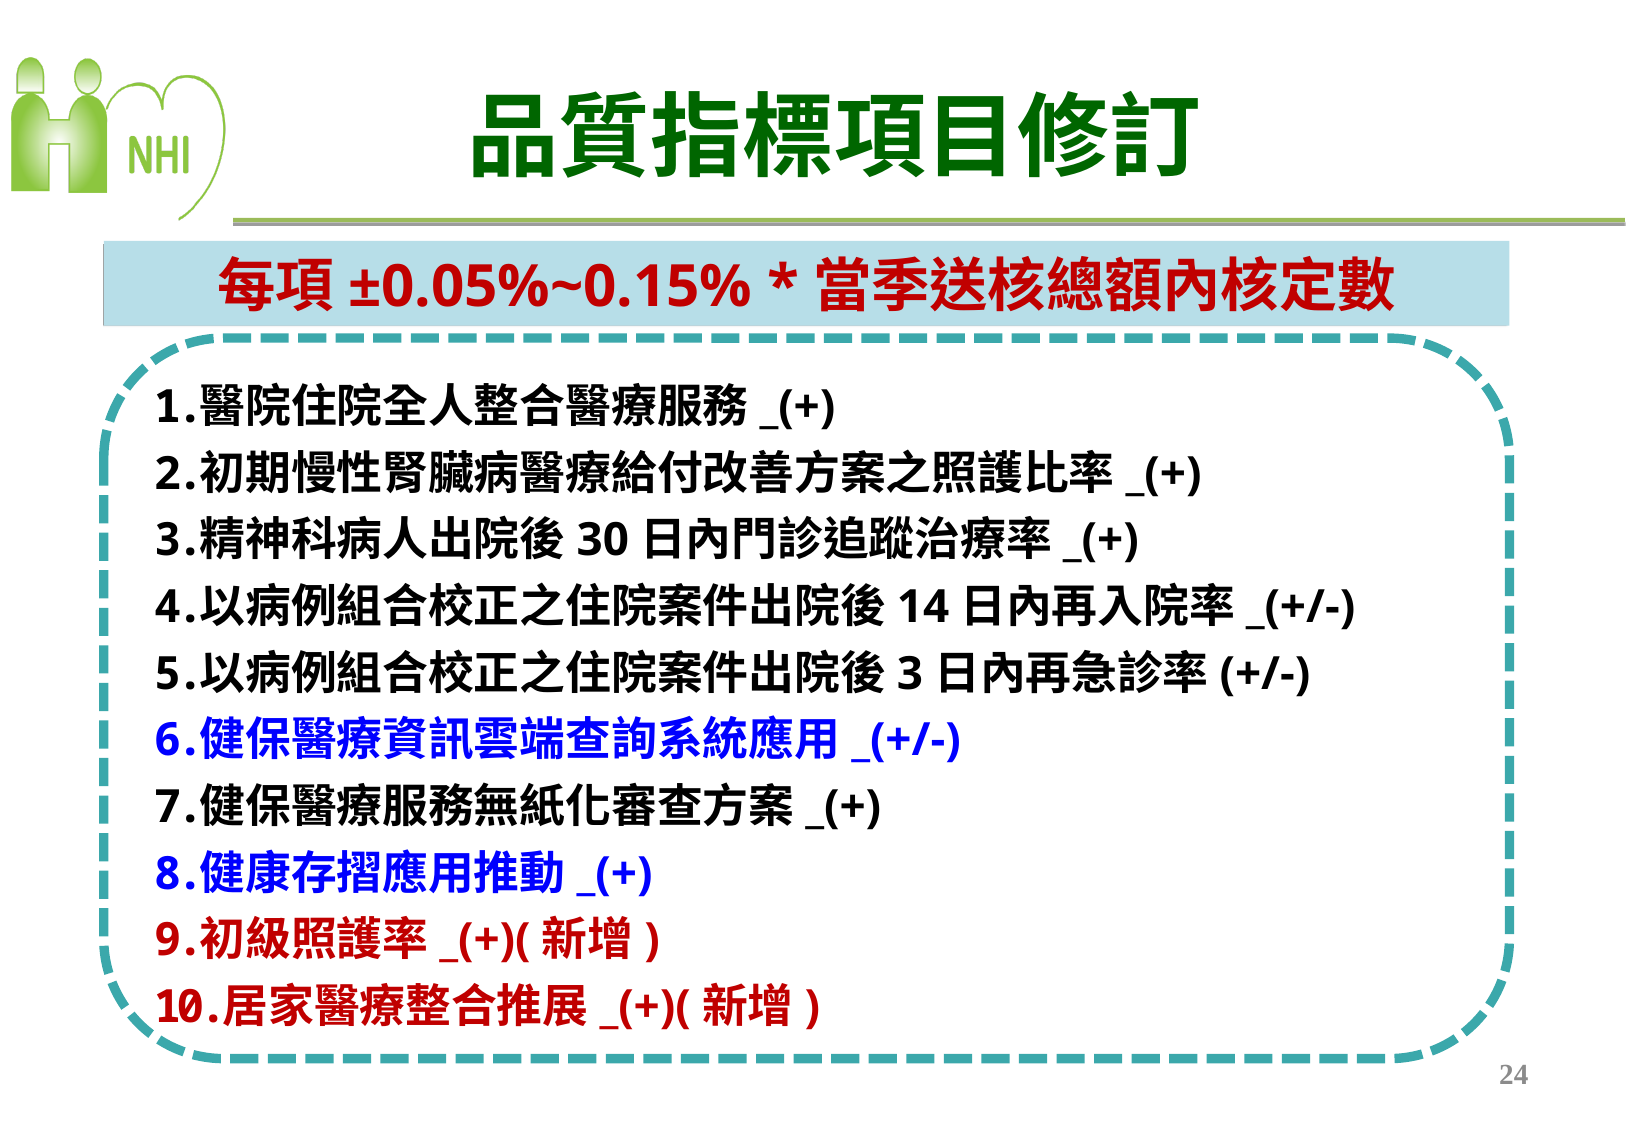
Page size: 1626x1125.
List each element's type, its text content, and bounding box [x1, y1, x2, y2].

slide_number <編號> [1164, 1042, 1544, 1103]
picture [0, 42, 233, 233]
title 品質指標項目修訂 [245, 45, 1424, 220]
text_box 每項±0.05%~0.15% *當季送核總額內核定數 [103, 240, 1510, 326]
text_box 醫院住院全人整合醫療服務_(+) 初期慢性腎臟病醫療給付改善方案之照護比率_(+) 精神科病人出院後30日內門診追蹤治療率_(+) 以病例組合校正之住院案件出院後14日內再入院率_(+/-) 以病例組合校正之住院案件出院後3日內再急診率(+/-) 健保醫療資訊雲端查詢系統應用_(+/-) 健保醫療服務無紙化審查方案_(+) 健康存摺應用推動_(+) 初級照護率_(+)(新增) 居家醫療整合推展_(+)(新增) [103, 338, 1510, 1059]
